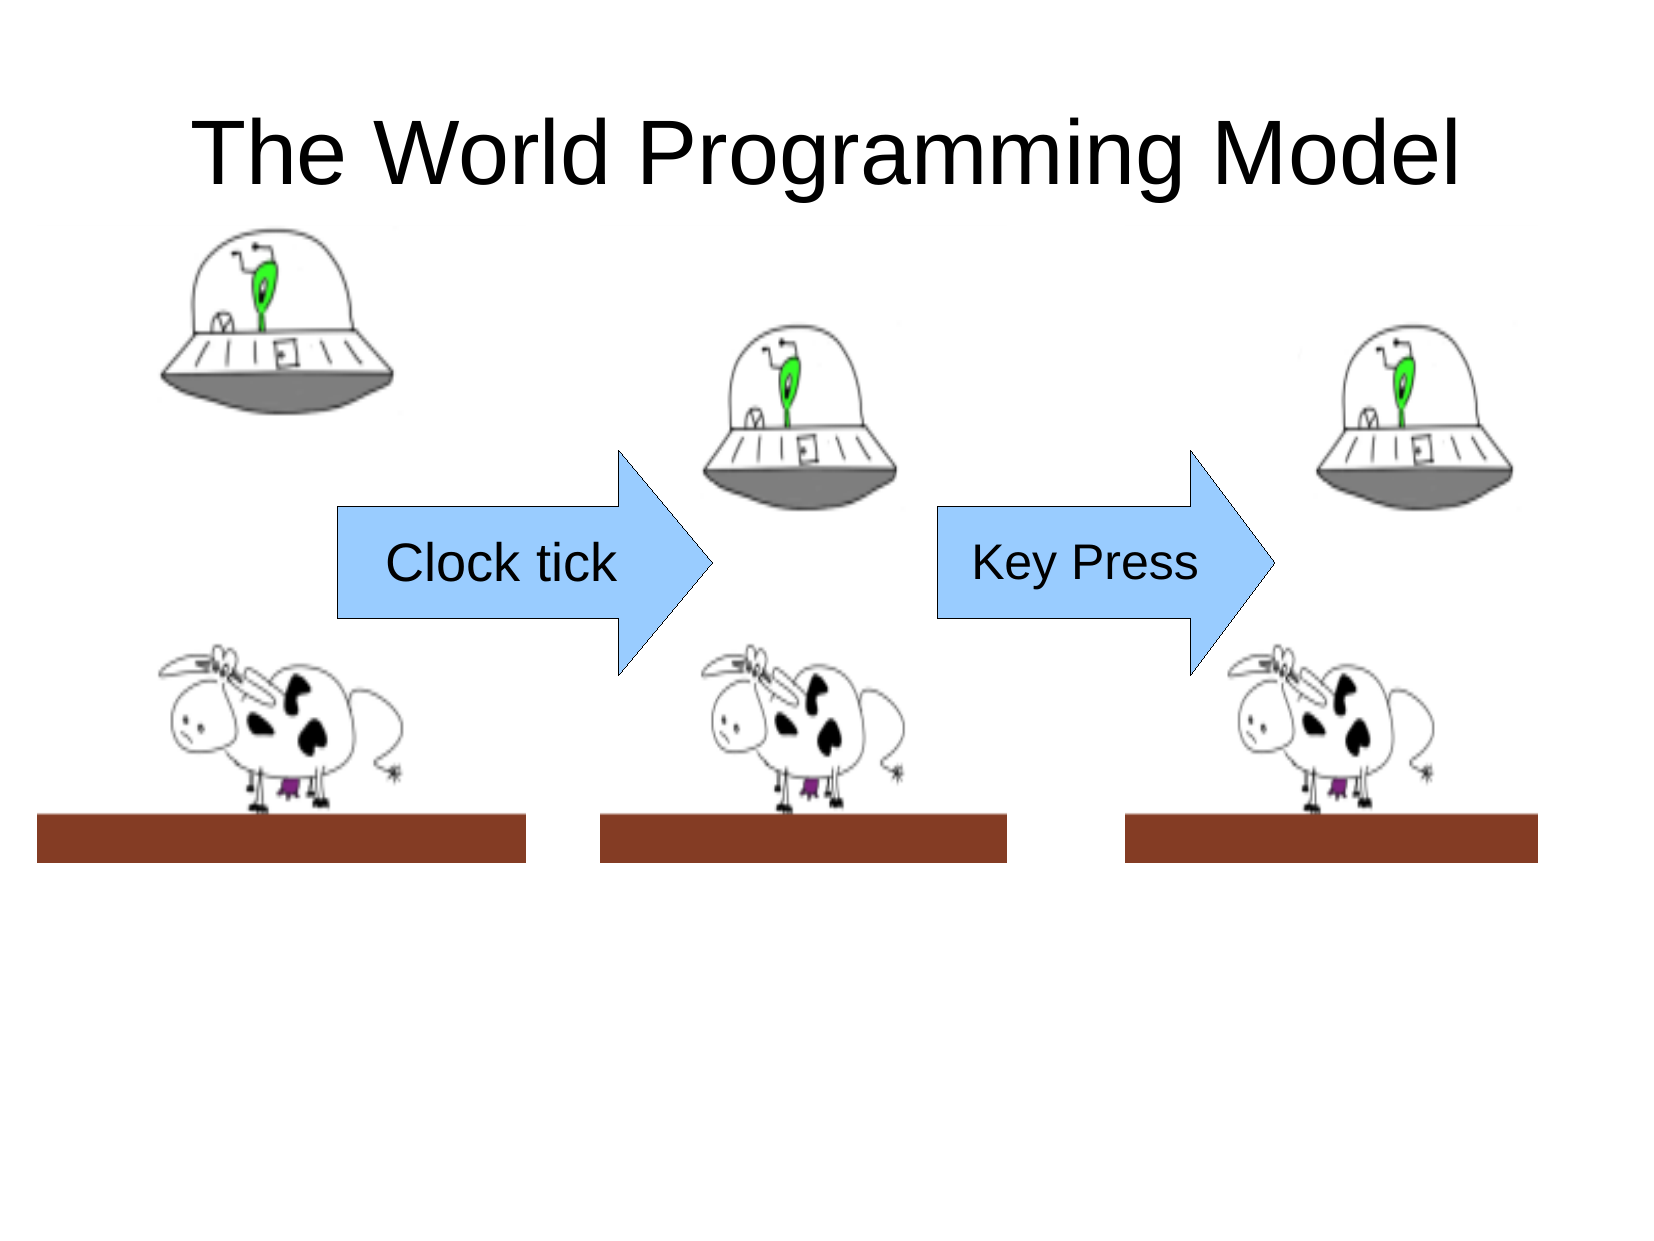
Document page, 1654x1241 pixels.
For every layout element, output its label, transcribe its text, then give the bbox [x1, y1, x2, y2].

picture [37, 224, 526, 863]
text_box Clock tick [337, 450, 713, 676]
text_box Key Press [937, 450, 1275, 676]
picture [600, 224, 1007, 863]
title The World Programming Model [82, 56, 1571, 250]
picture [1125, 224, 1538, 863]
